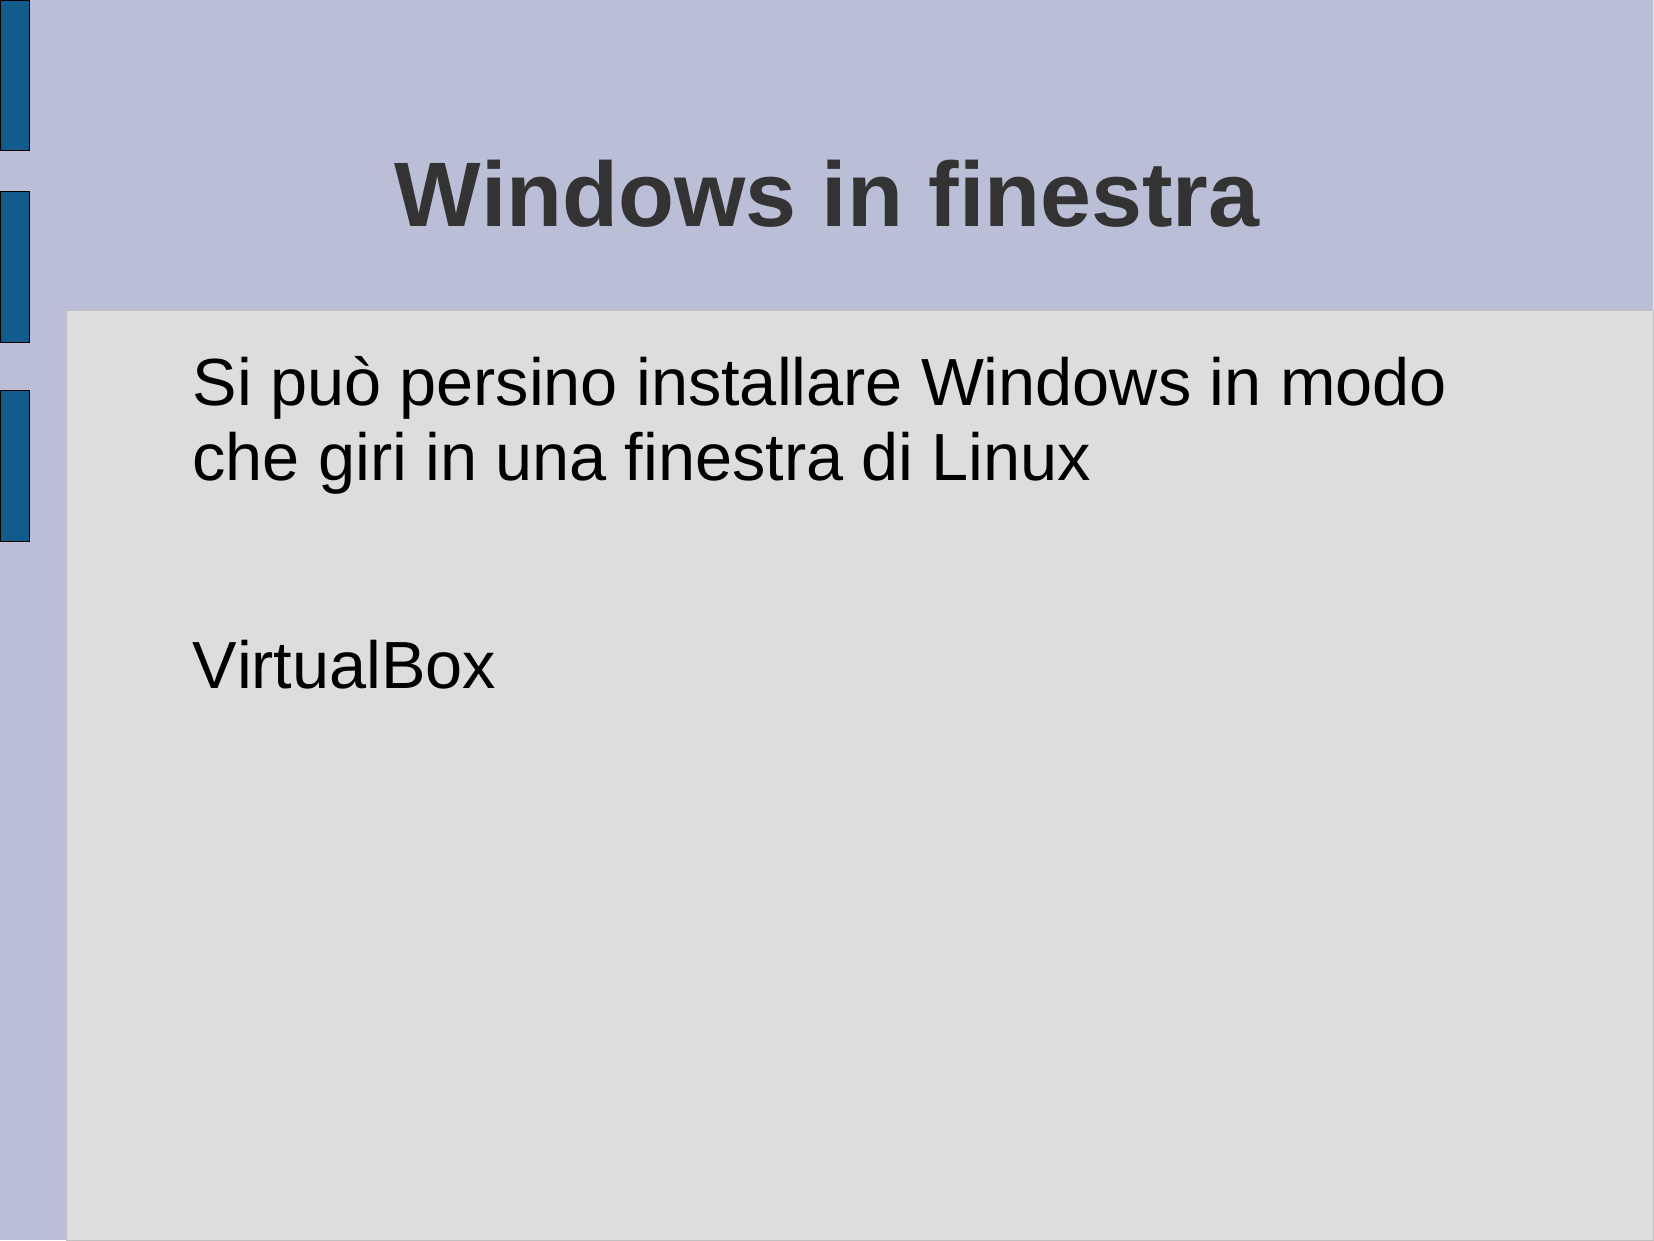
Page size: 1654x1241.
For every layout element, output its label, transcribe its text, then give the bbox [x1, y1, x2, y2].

list Si può persino installare Windows in modo che giri in una finestra di Linux VirtualBox [121, 344, 1534, 1164]
title Windows in finestra [121, 91, 1534, 299]
